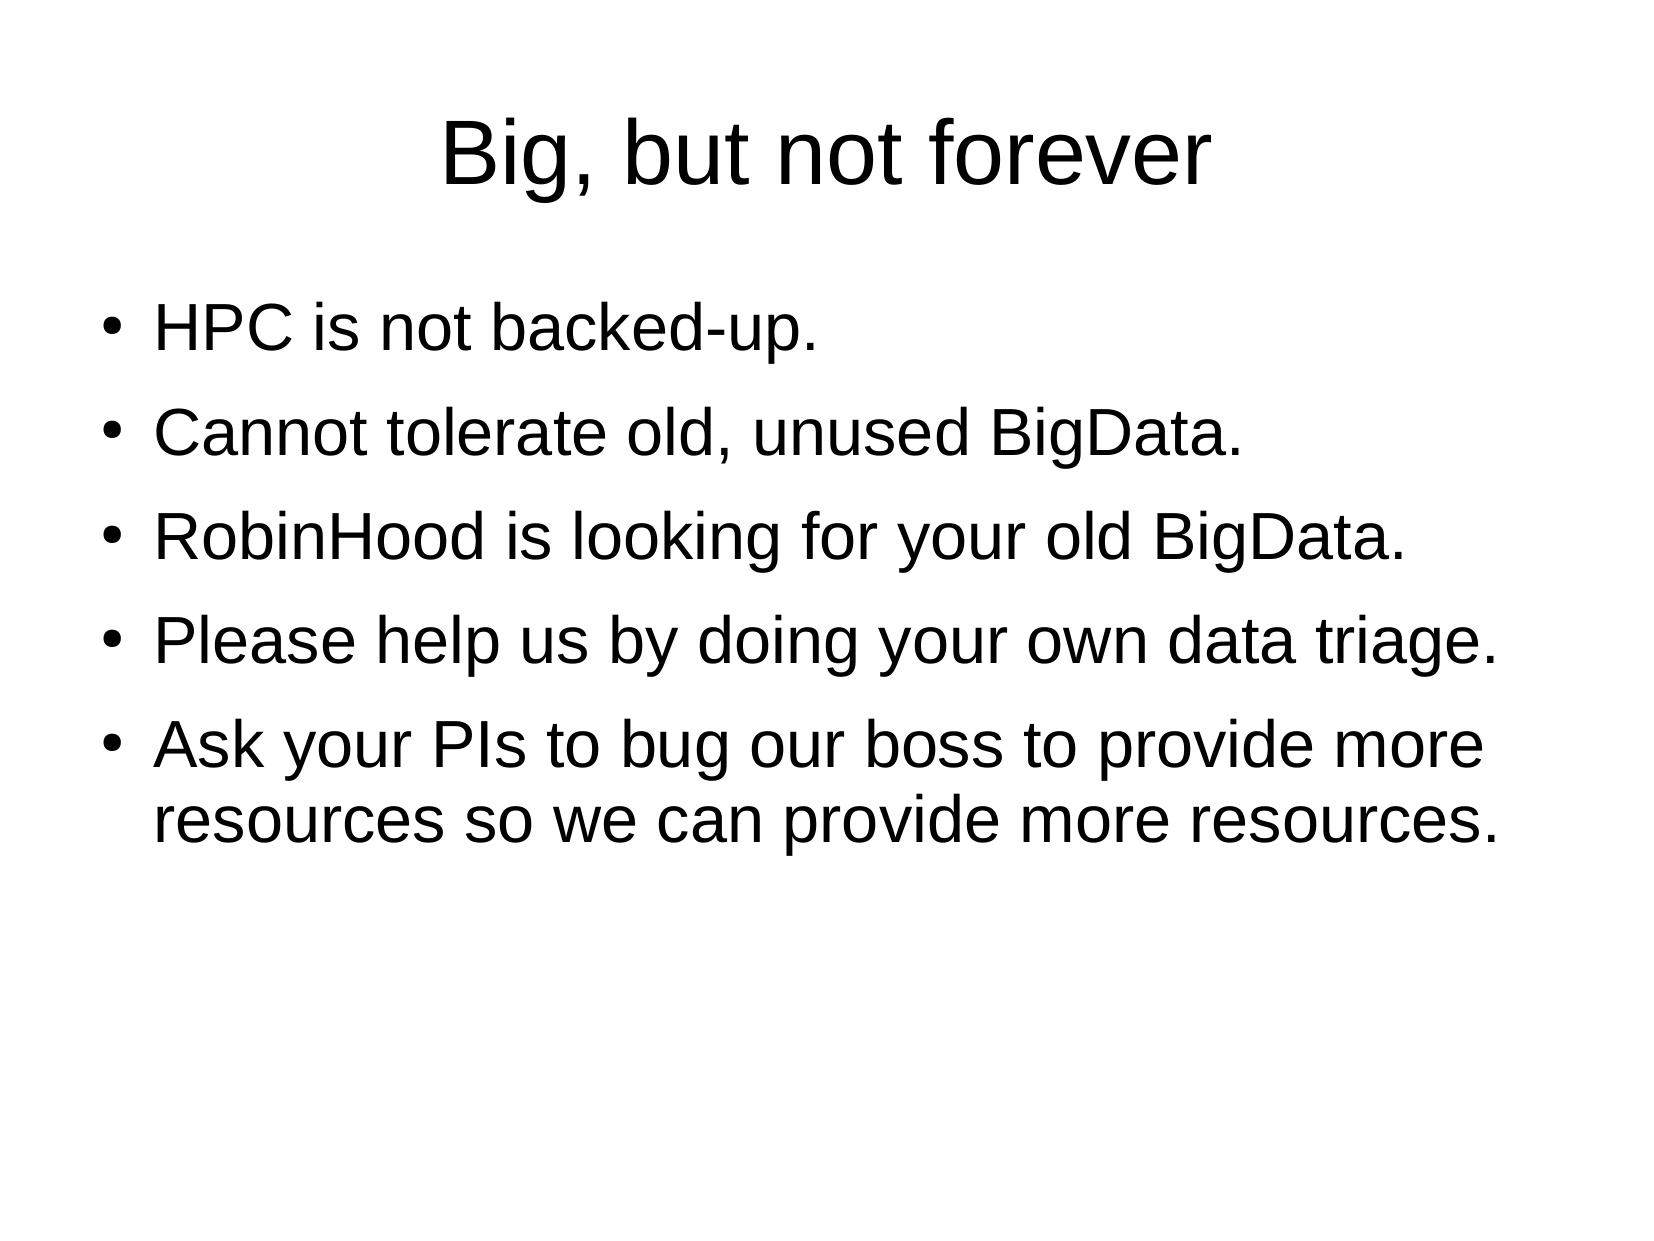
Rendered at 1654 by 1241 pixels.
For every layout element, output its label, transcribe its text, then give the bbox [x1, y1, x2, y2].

list HPC is not backed-up. Cannot tolerate old, unused BigData. RobinHood is looking for your old BigData. Please help us by doing your own data triage. Ask your PIs to bug our boss to provide more resources so we can provide more resources. [82, 290, 1538, 1010]
title Big, but not forever [82, 49, 1571, 257]
